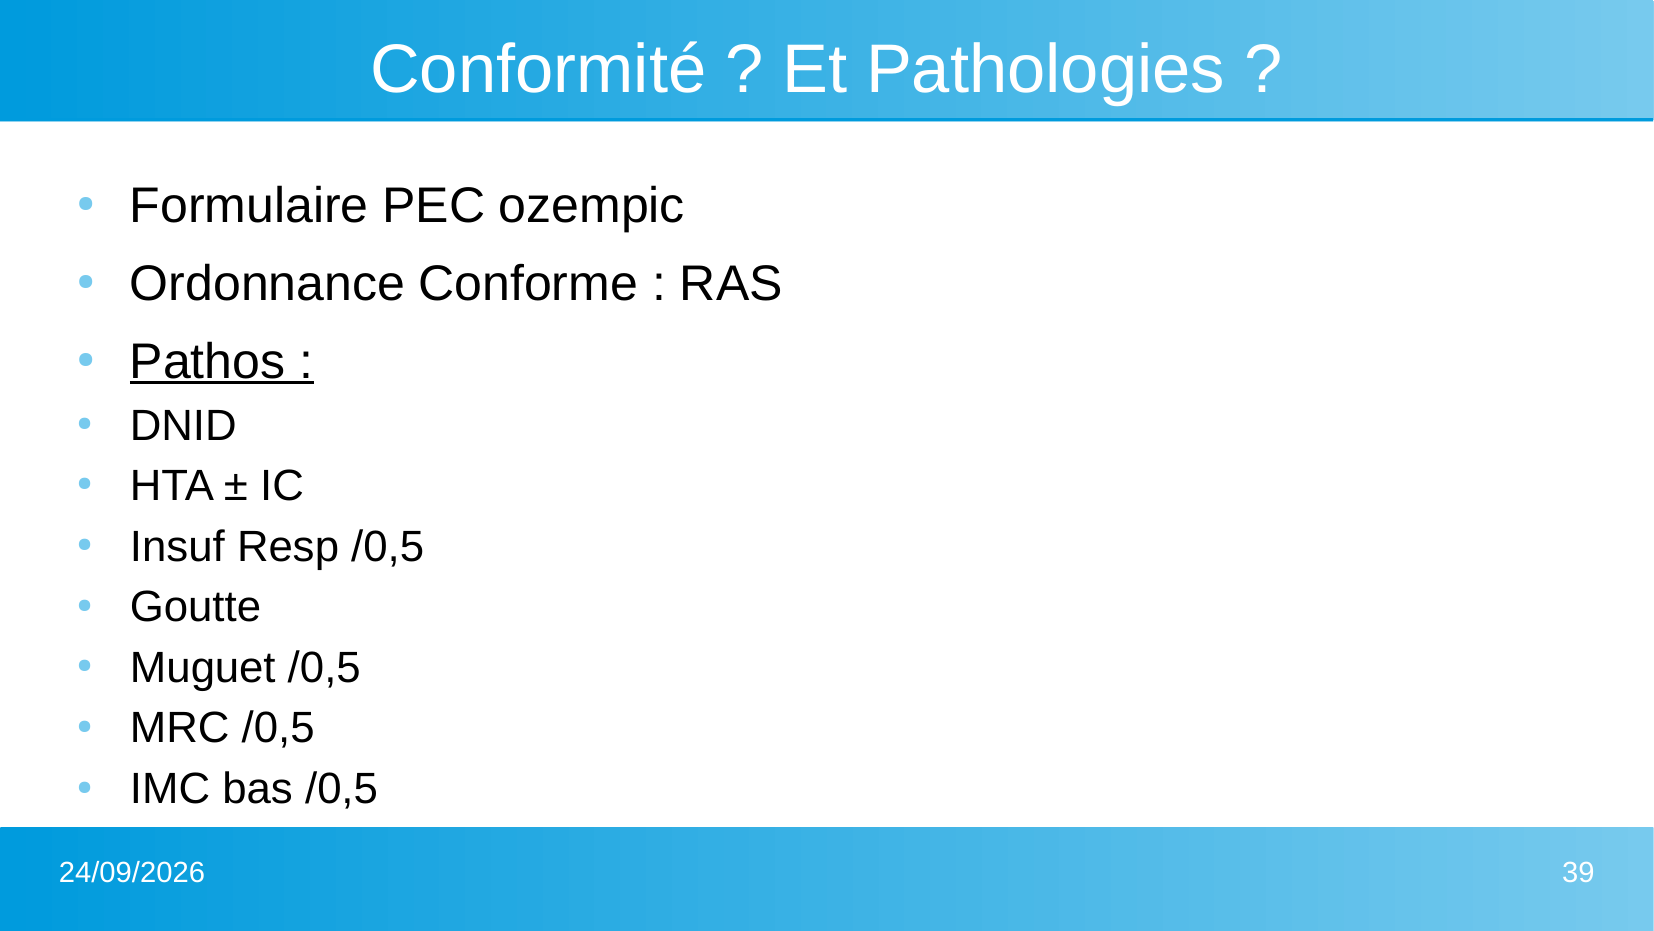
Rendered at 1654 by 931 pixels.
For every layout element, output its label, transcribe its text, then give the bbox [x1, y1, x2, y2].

title Conformité ? Et Pathologies ? [59, 29, 1595, 108]
list Formulaire PEC ozempic Ordonnance Conforme : RAS Pathos : DNID HTA ± IC Insuf Resp /0,5 Goutte Muguet /0,5 MRC /0,5 IMC bas /0,5 [59, 177, 1595, 768]
